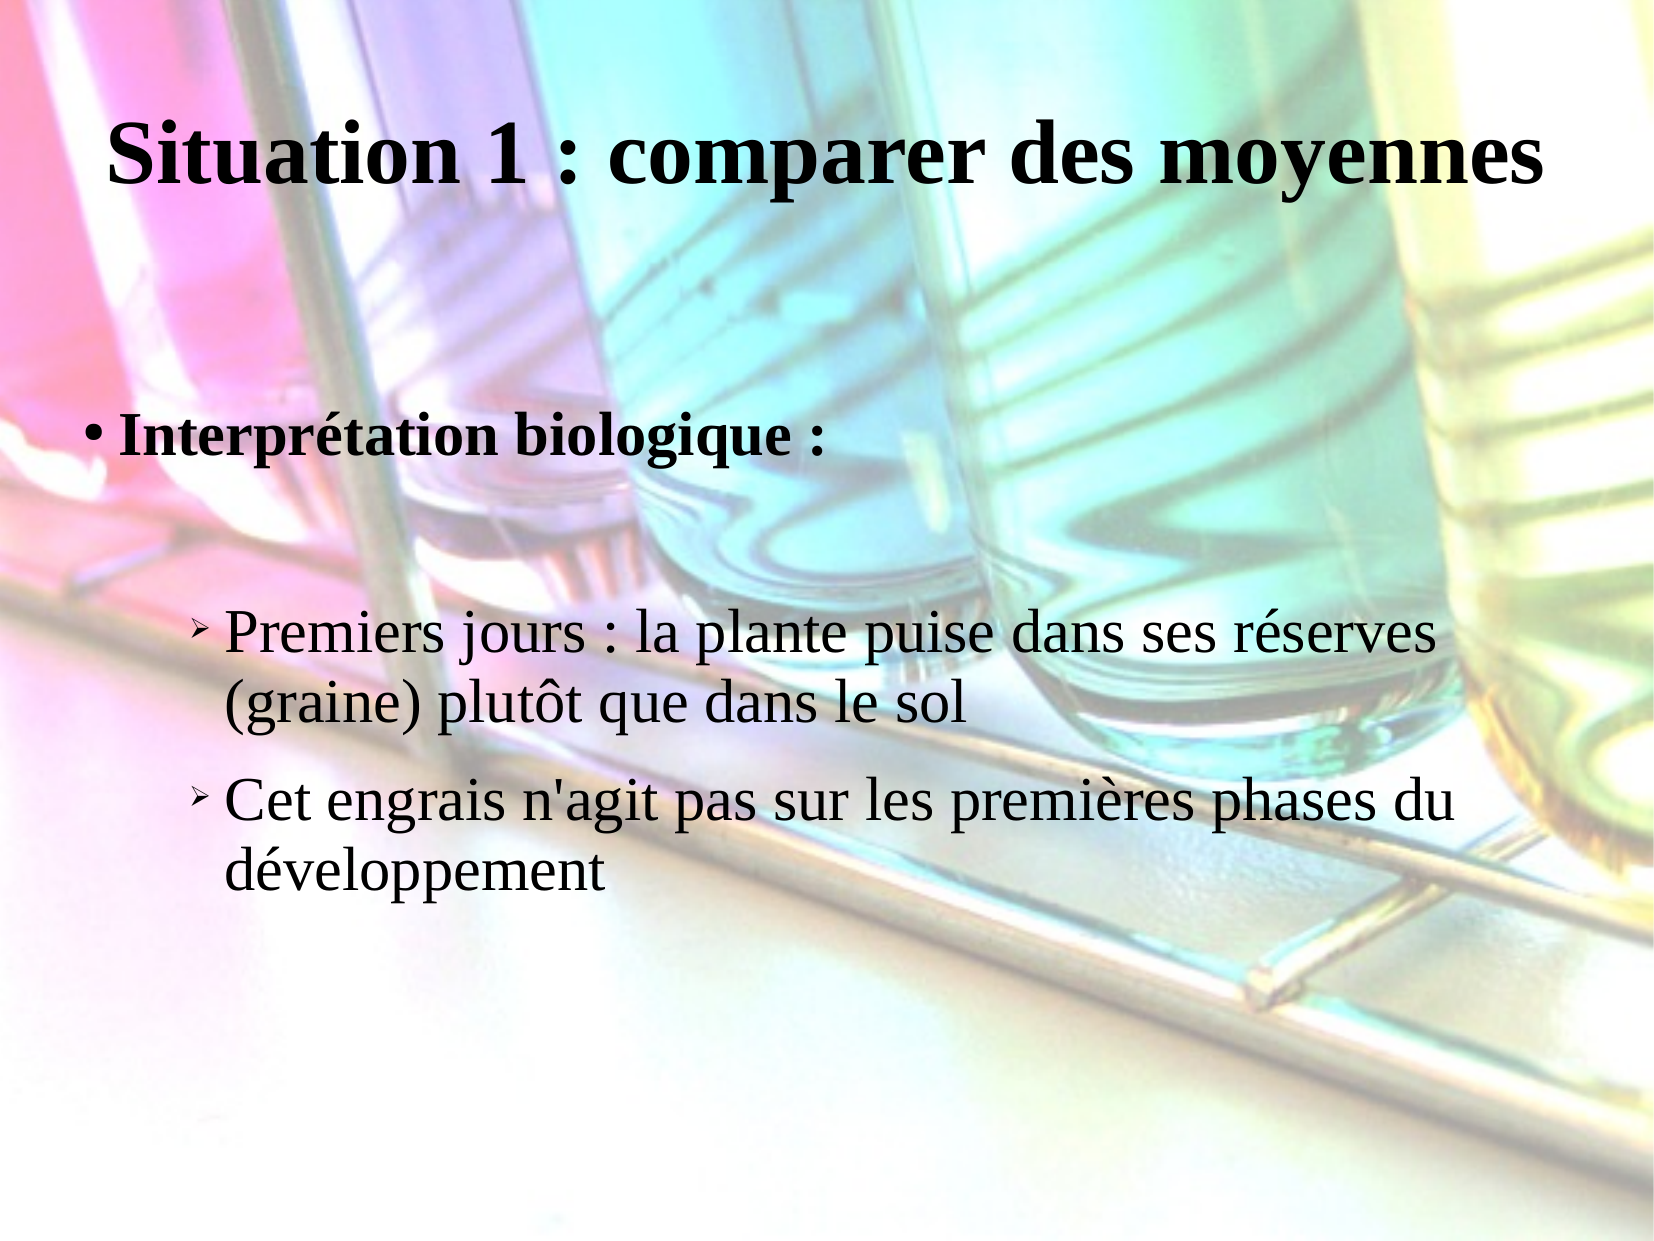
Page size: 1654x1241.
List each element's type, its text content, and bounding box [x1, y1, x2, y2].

title Situation 1 : comparer des moyennes [82, 49, 1571, 257]
picture [0, 0, 1654, 1241]
text_box Interprétation biologique : Premiers jours : la plante puise dans ses réserves (graine) plutôt que dans le sol Cet engrais n'agit pas sur les premières phases du développement [82, 399, 1571, 904]
